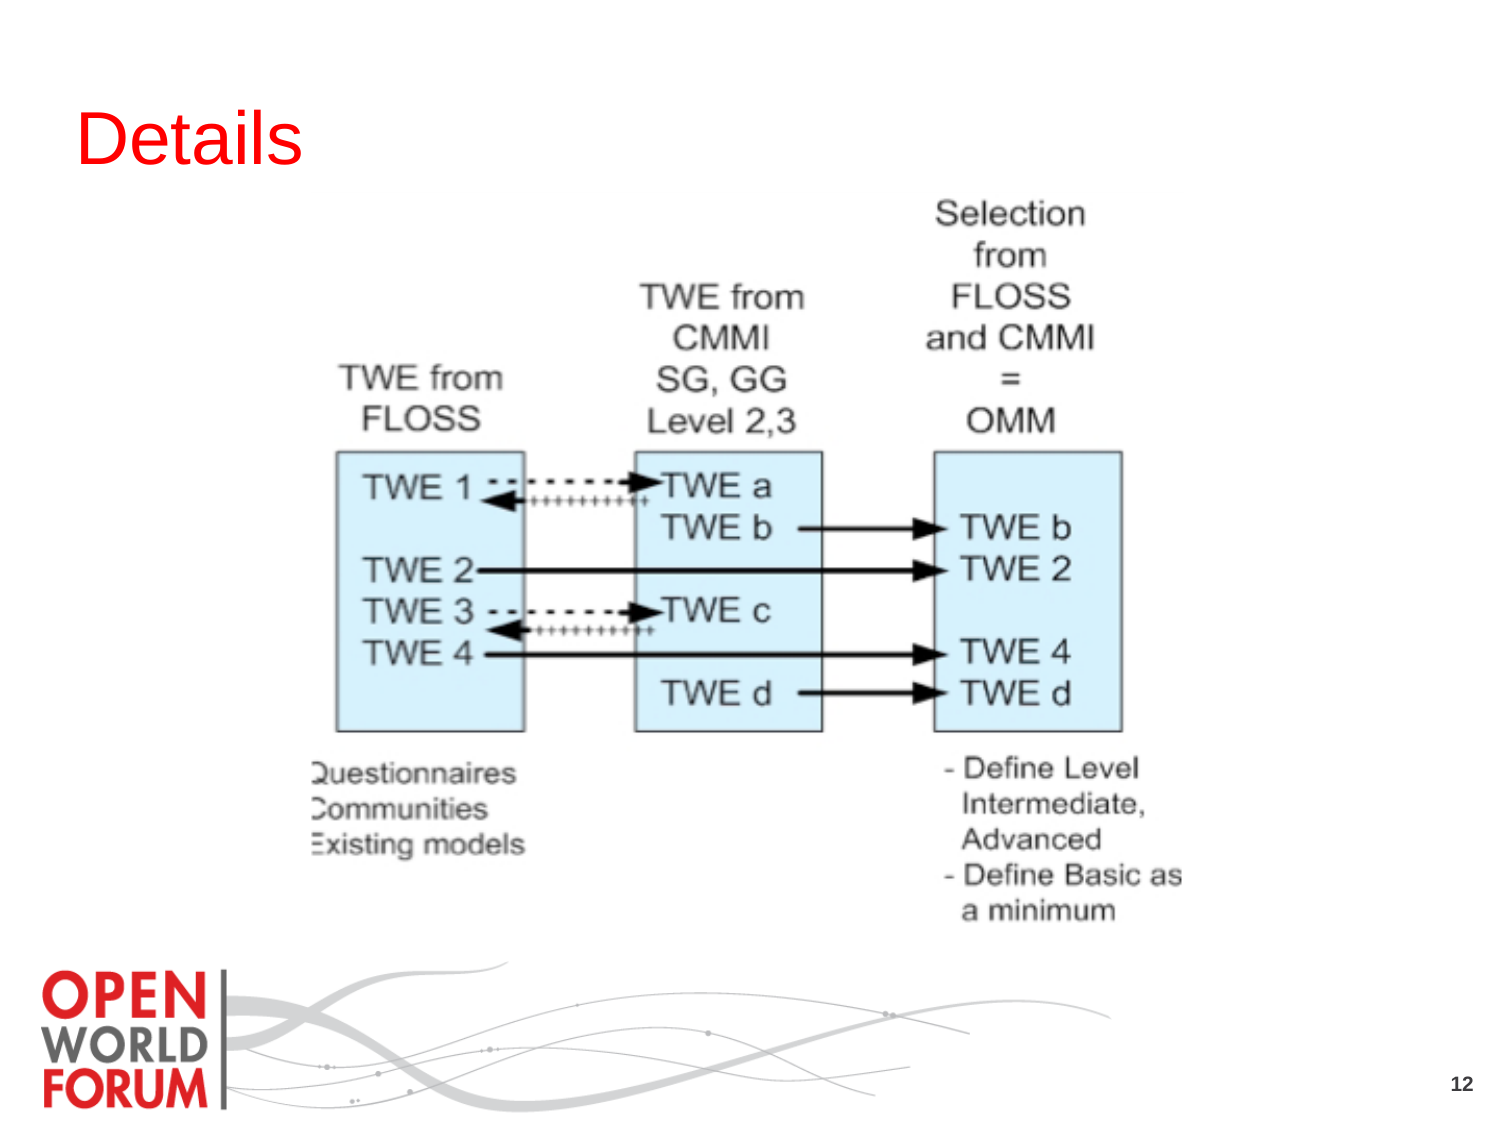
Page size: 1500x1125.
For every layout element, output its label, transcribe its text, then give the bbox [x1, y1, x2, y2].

title Details [75, 52, 1425, 226]
picture [41, 957, 1112, 1119]
picture [311, 191, 1184, 929]
